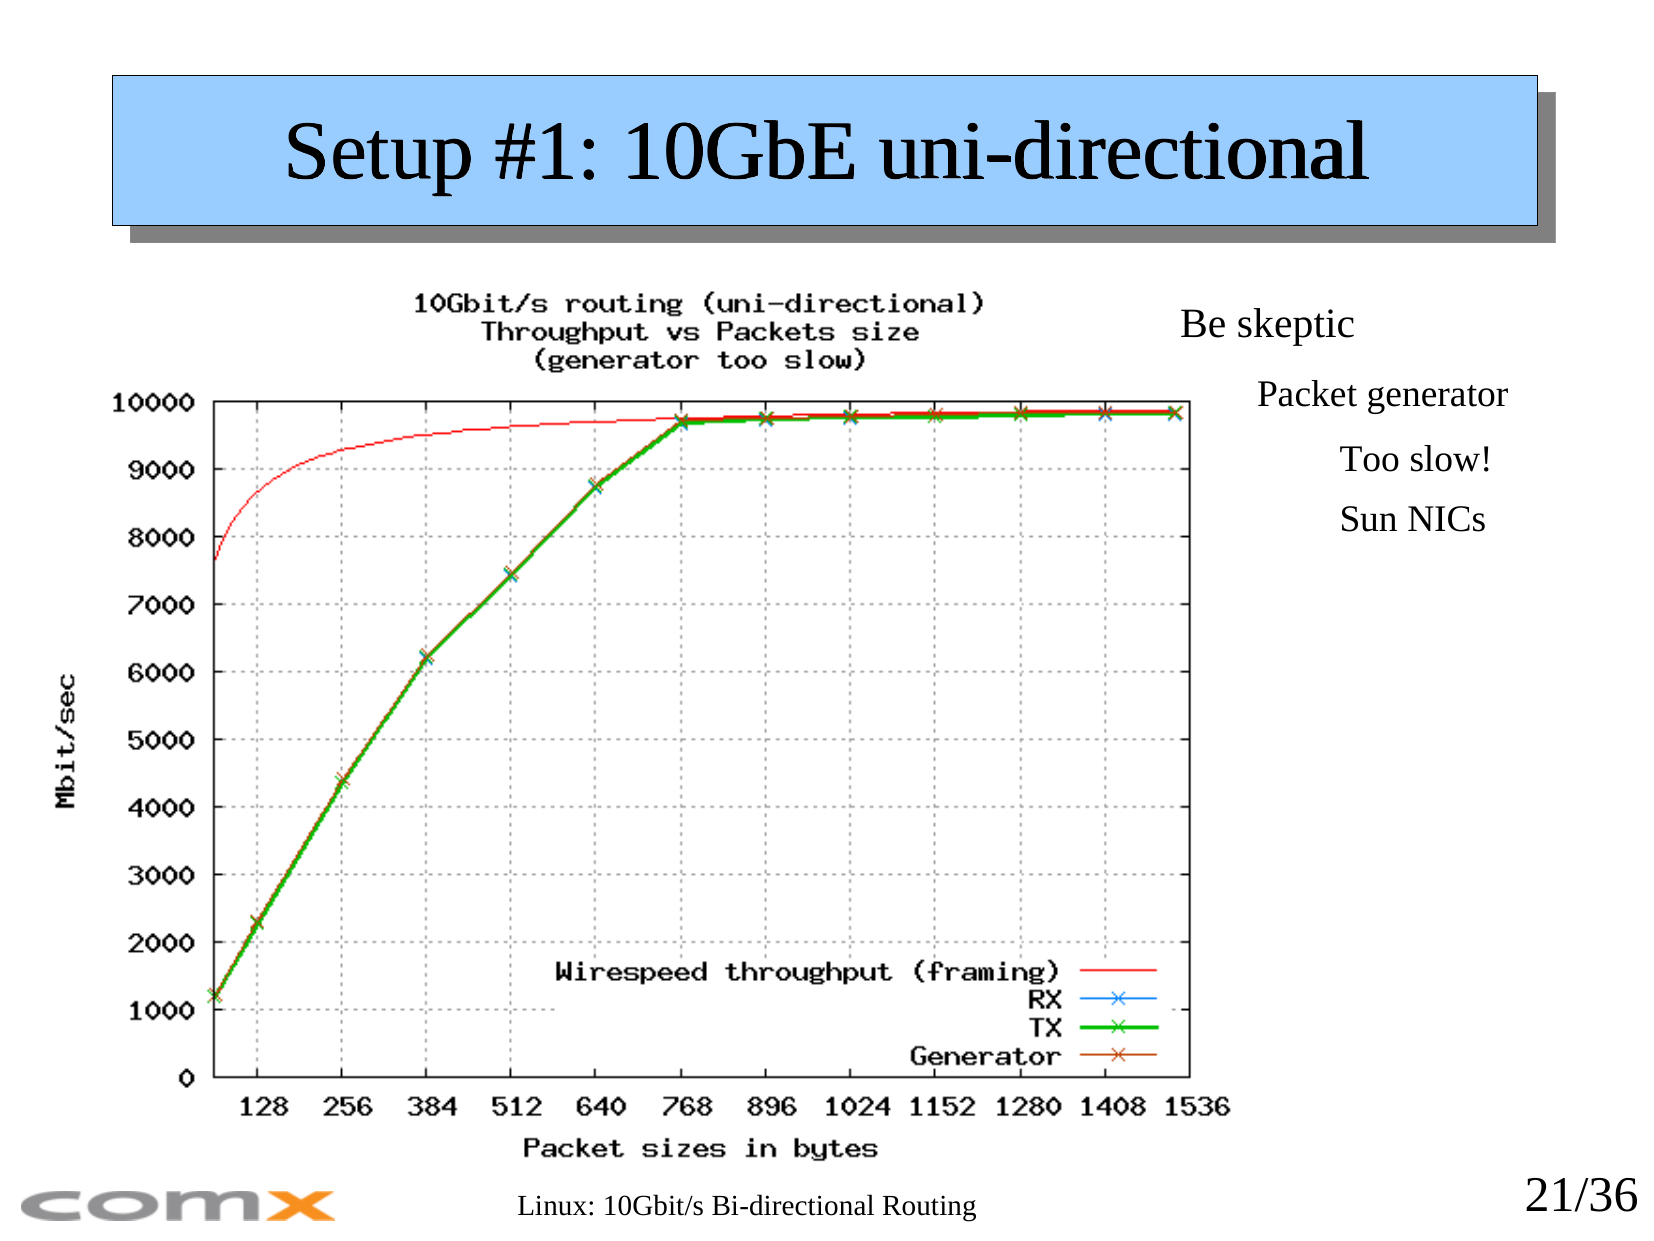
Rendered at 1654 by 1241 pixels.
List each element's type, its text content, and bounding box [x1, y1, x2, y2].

picture [21, 1191, 335, 1221]
list Be skeptic Packet generator Too slow! Sun NICs [1162, 300, 1576, 826]
title Setup #1: 10GbE uni-directional [116, 75, 1538, 226]
picture [37, 262, 1238, 1163]
